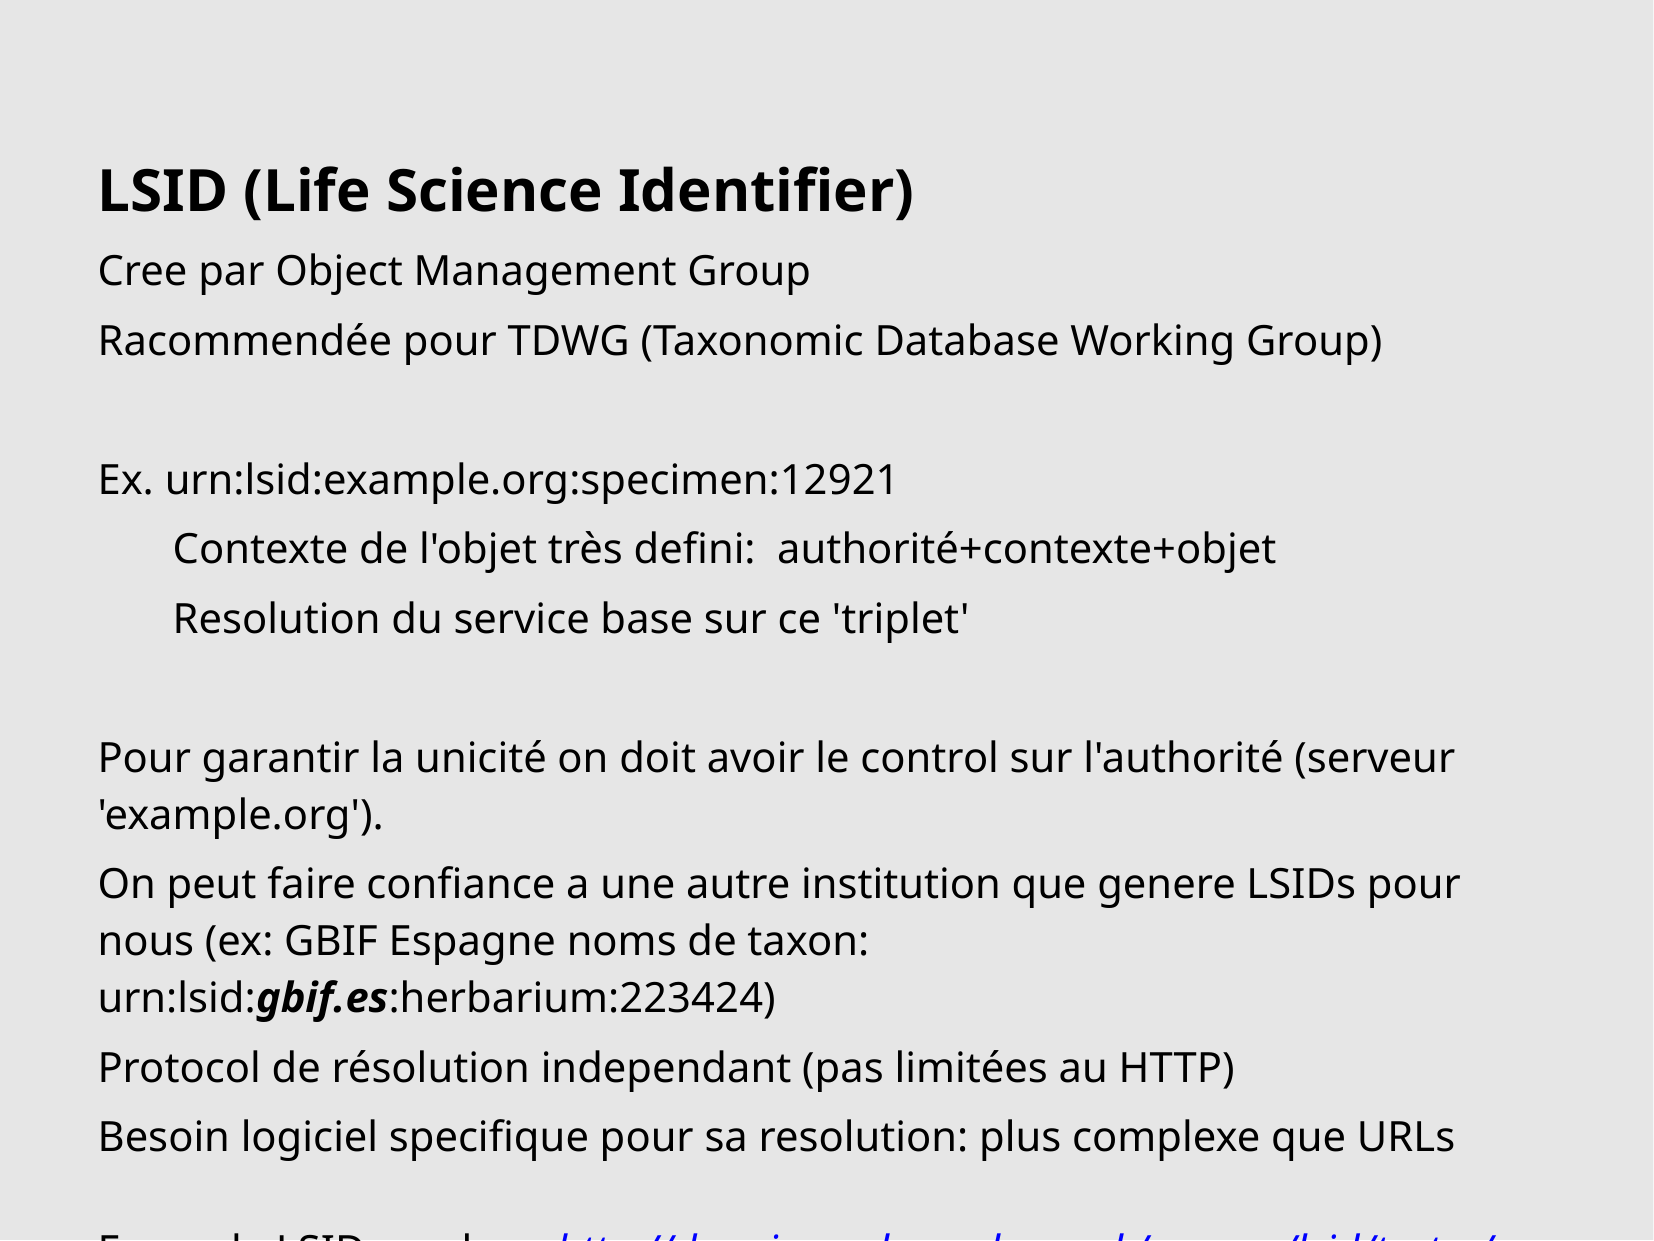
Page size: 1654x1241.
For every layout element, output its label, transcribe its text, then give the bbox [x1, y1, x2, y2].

text_box LSID (Life Science Identifier) Cree par Object Management Group Racommendée pour TDWG (Taxonomic Database Working Group) Ex. urn:lsid:example.org:specimen:12921 Contexte de l'objet très defini: authorité+contexte+objet Resolution du service base sur ce 'triplet' Pour garantir la unicité on doit avoir le control sur l'authorité (serveur 'example.org'). On peut faire confiance a une autre institution que genere LSIDs pour nous (ex: GBIF Espagne noms de taxon: urn:lsid:gbif.es:herbarium:223424) Protocol de résolution independant (pas limitées au HTTP) Besoin logiciel specifique pour sa resolution: plus complexe que URLs Example LSID resolver: http://darwin.zoology.gla.ac.uk/~rpage/lsid/tester/ Opacité difficile a obtenir (Domain Name de l'authorité, contexte...) [82, 141, 1571, 1241]
